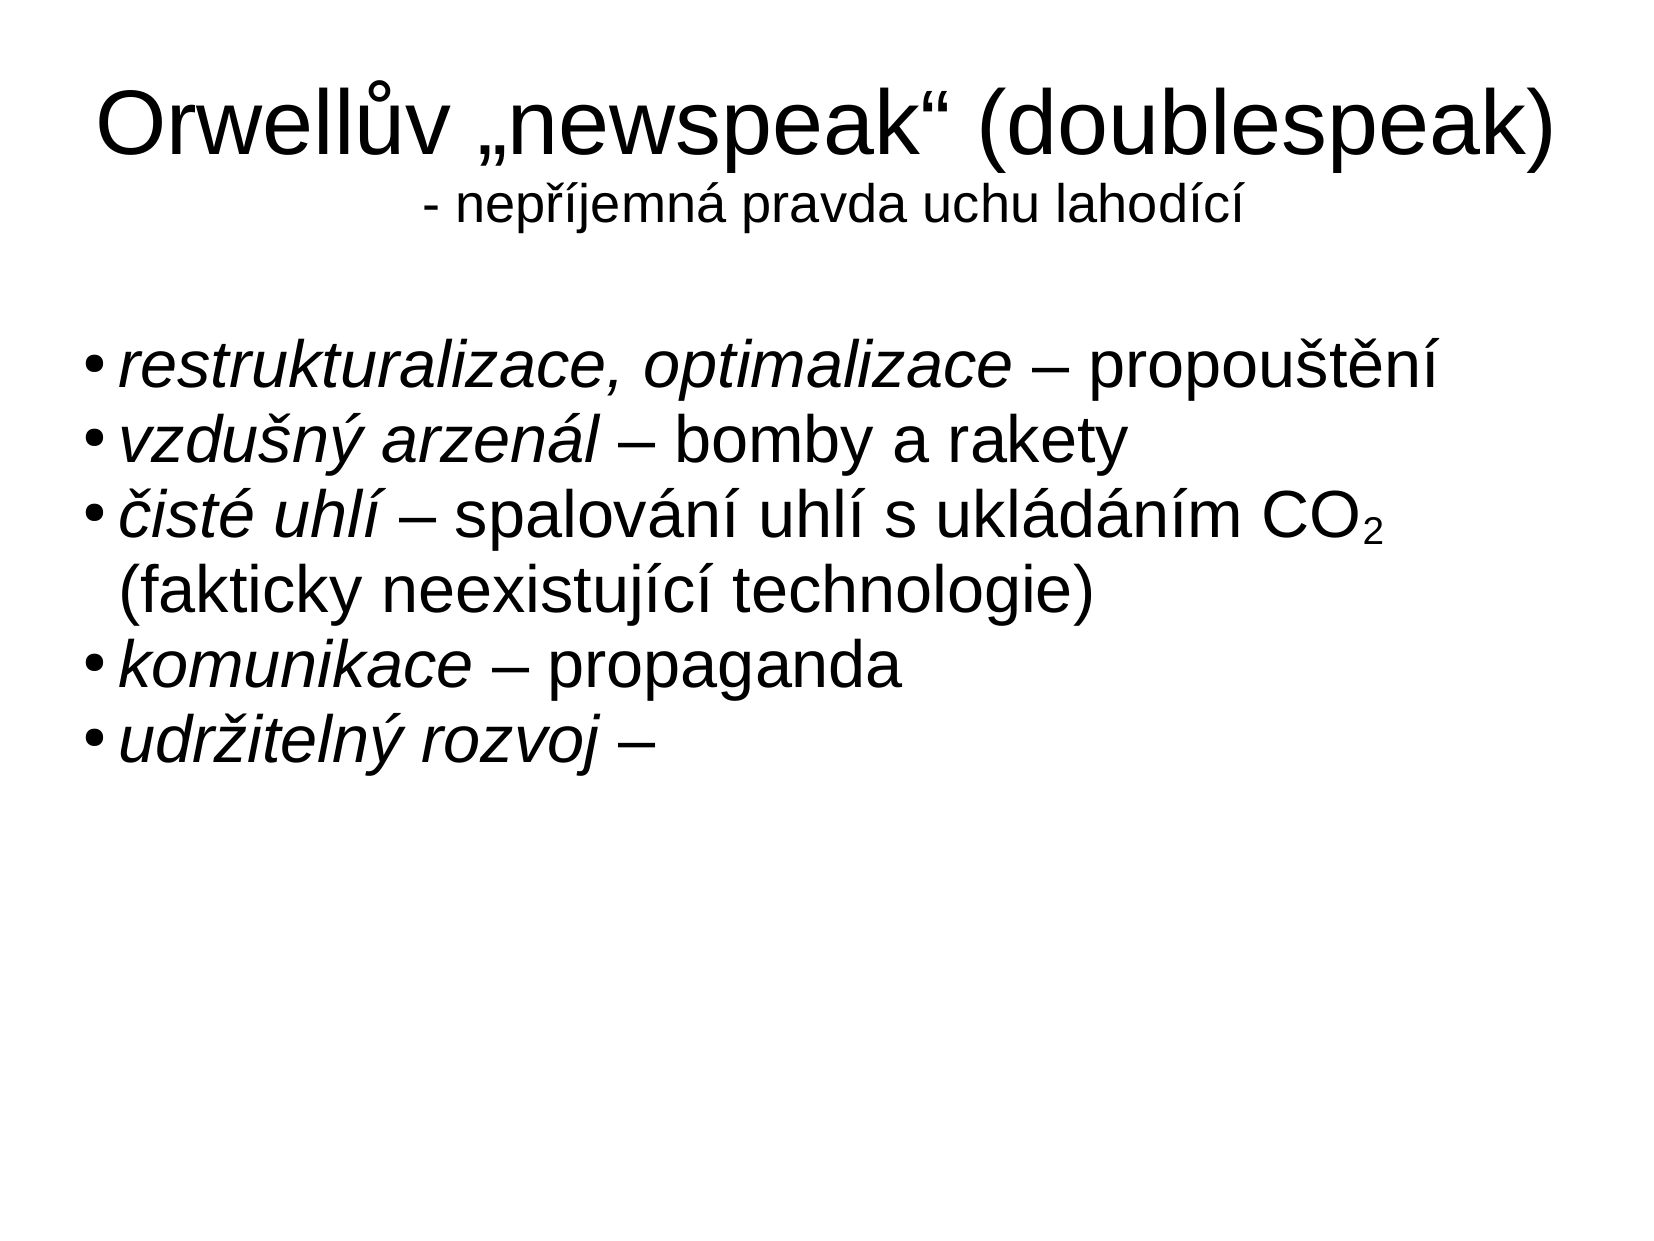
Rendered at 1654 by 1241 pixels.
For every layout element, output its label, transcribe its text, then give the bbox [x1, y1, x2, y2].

title Orwellův „newspeak“ (doublespeak) - nepříjemná pravda uchu lahodící [82, 49, 1571, 257]
text_box restrukturalizace, optimalizace – propouštění vzdušný arzenál – bomby a rakety čisté uhlí – spalování uhlí s ukládáním CO2 (fakticky neexistující technologie) komunikace – propaganda udržitelný rozvoj – [82, 324, 1571, 780]
